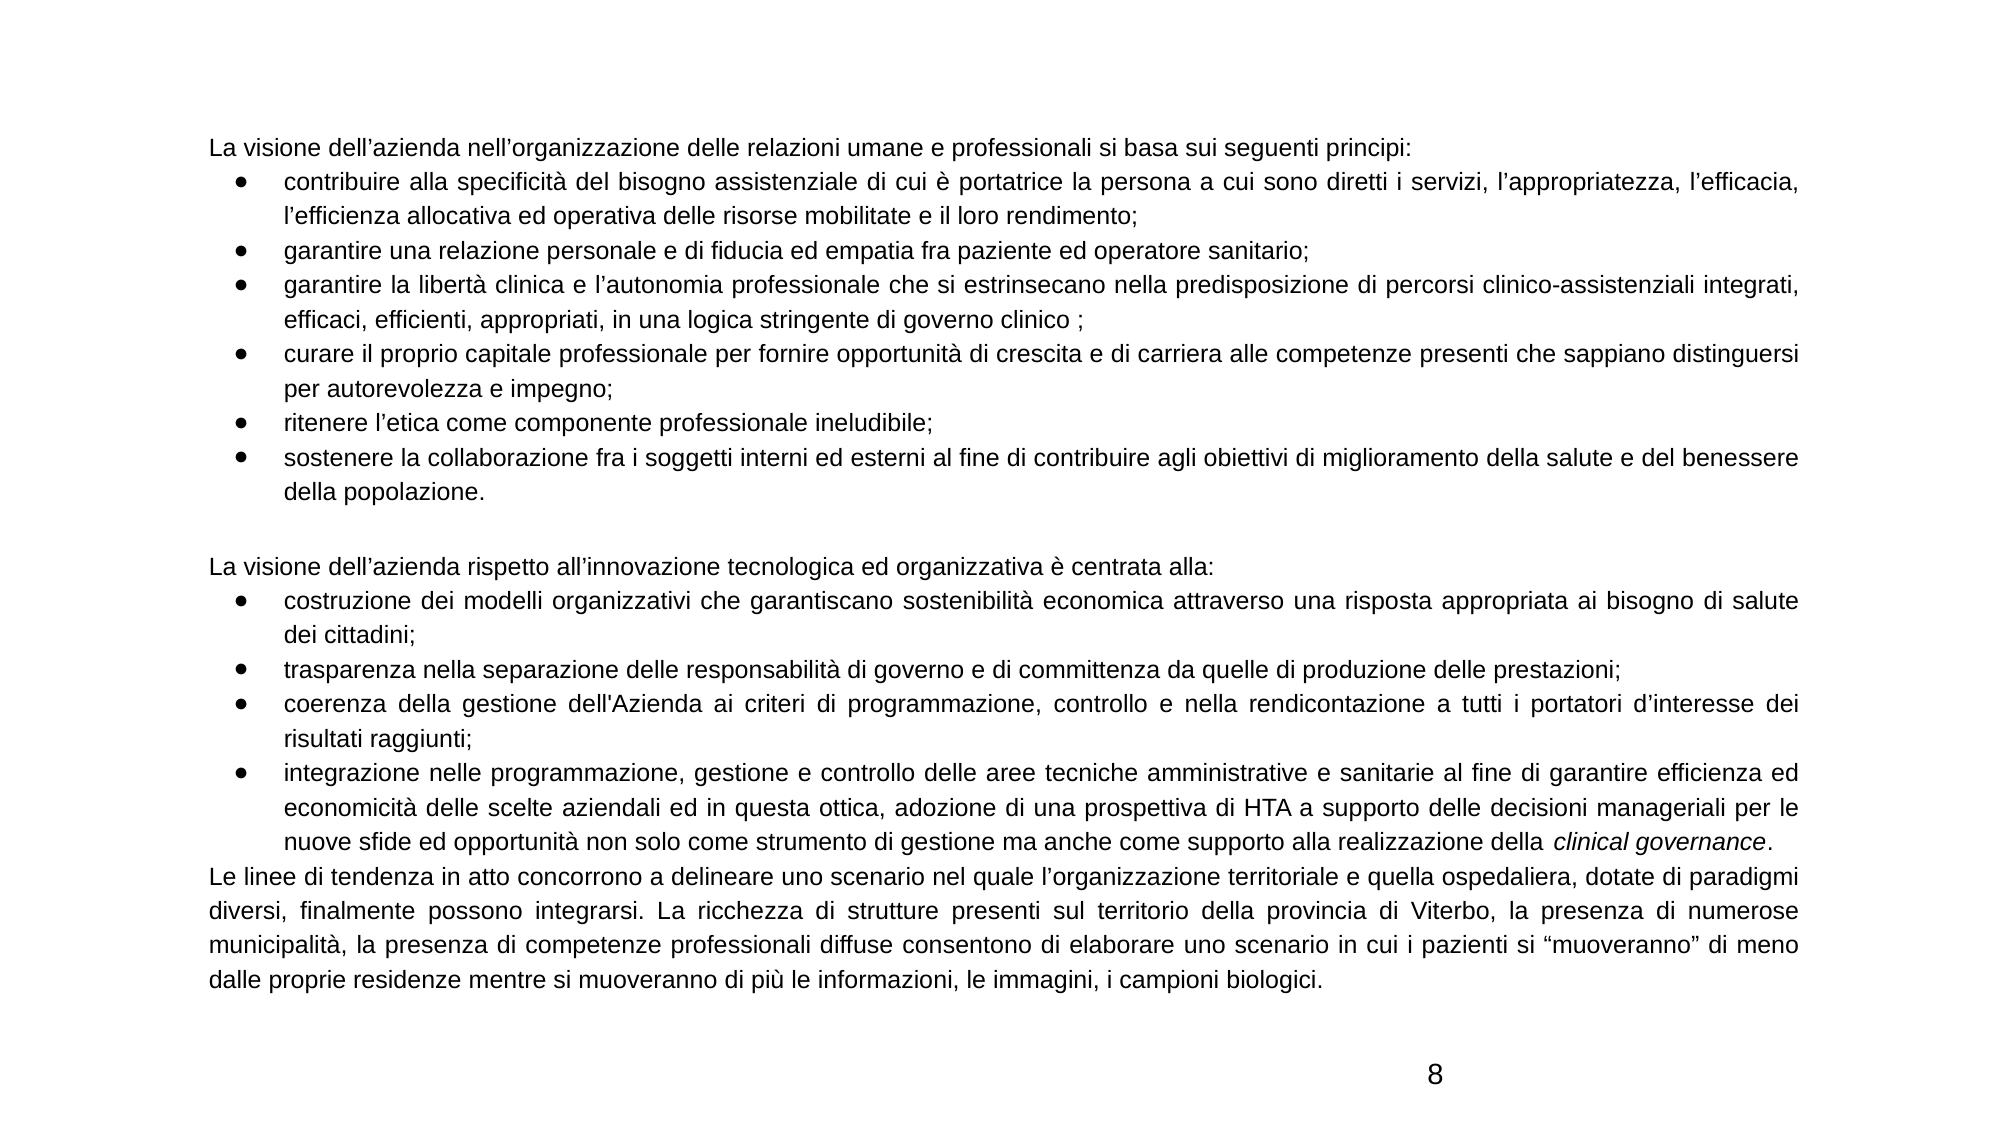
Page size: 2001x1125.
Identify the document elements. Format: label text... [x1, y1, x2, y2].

text_box La visione dell’azienda nell’organizzazione delle relazioni umane e professionali si basa sui seguenti principi: contribuire alla specificità del bisogno assistenziale di cui è portatrice la persona a cui sono diretti i servizi, l’appropriatezza, l’efficacia, l’efficienza allocativa ed operativa delle risorse mobilitate e il loro rendimento; garantire una relazione personale e di fiducia ed empatia fra paziente ed operatore sanitario; garantire la libertà clinica e l’autonomia professionale che si estrinsecano nella predisposizione di percorsi clinico-assistenziali integrati, efficaci, efficienti, appropriati, in una logica stringente di governo clinico ; curare il proprio capitale professionale per fornire opportunità di crescita e di carriera alle competenze presenti che sappiano distinguersi per autorevolezza e impegno; ritenere l’etica come componente professionale ineludibile; sostenere la collaborazione fra i soggetti interni ed esterni al fine di contribuire agli obiettivi di miglioramento della salute e del benessere della popolazione. La visione dell’azienda rispetto all’innovazione tecnologica ed organizzativa è centrata alla: costruzione dei modelli organizzativi che garantiscano sostenibilità economica attraverso una risposta appropriata ai bisogno di salute dei cittadini; trasparenza nella separazione delle responsabilità di governo e di committenza da quelle di produzione delle prestazioni; coerenza della gestione dell'Azienda ai criteri di programmazione, controllo e nella rendicontazione a tutti i portatori d’interesse dei risultati raggiunti; integrazione nelle programmazione, gestione e controllo delle aree tecniche amministrative e sanitarie al fine di garantire efficienza ed economicità delle scelte aziendali ed in questa ottica, adozione di una prospettiva di HTA a supporto delle decisioni manageriali per le nuove sfide ed opportunità non solo come strumento di gestione ma anche come supporto alla realizzazione della clinical governance. Le linee di tendenza in atto concorrono a delineare uno scenario nel quale l’organizzazione territoriale e quella ospedaliera, dotate di paradigmi diversi, finalmente possono integrarsi. La ricchezza di strutture presenti sul territorio della provincia di Viterbo, la presenza di numerose municipalità, la presenza di competenze professionali diffuse consentono di elaborare uno scenario in cui i pazienti si “muoveranno” di meno dalle proprie residenze mentre si muoveranno di più le informazioni, le immagini, i campioni biologici. [193, 119, 1819, 1085]
slide_number <numero> [1412, 1042, 1863, 1103]
